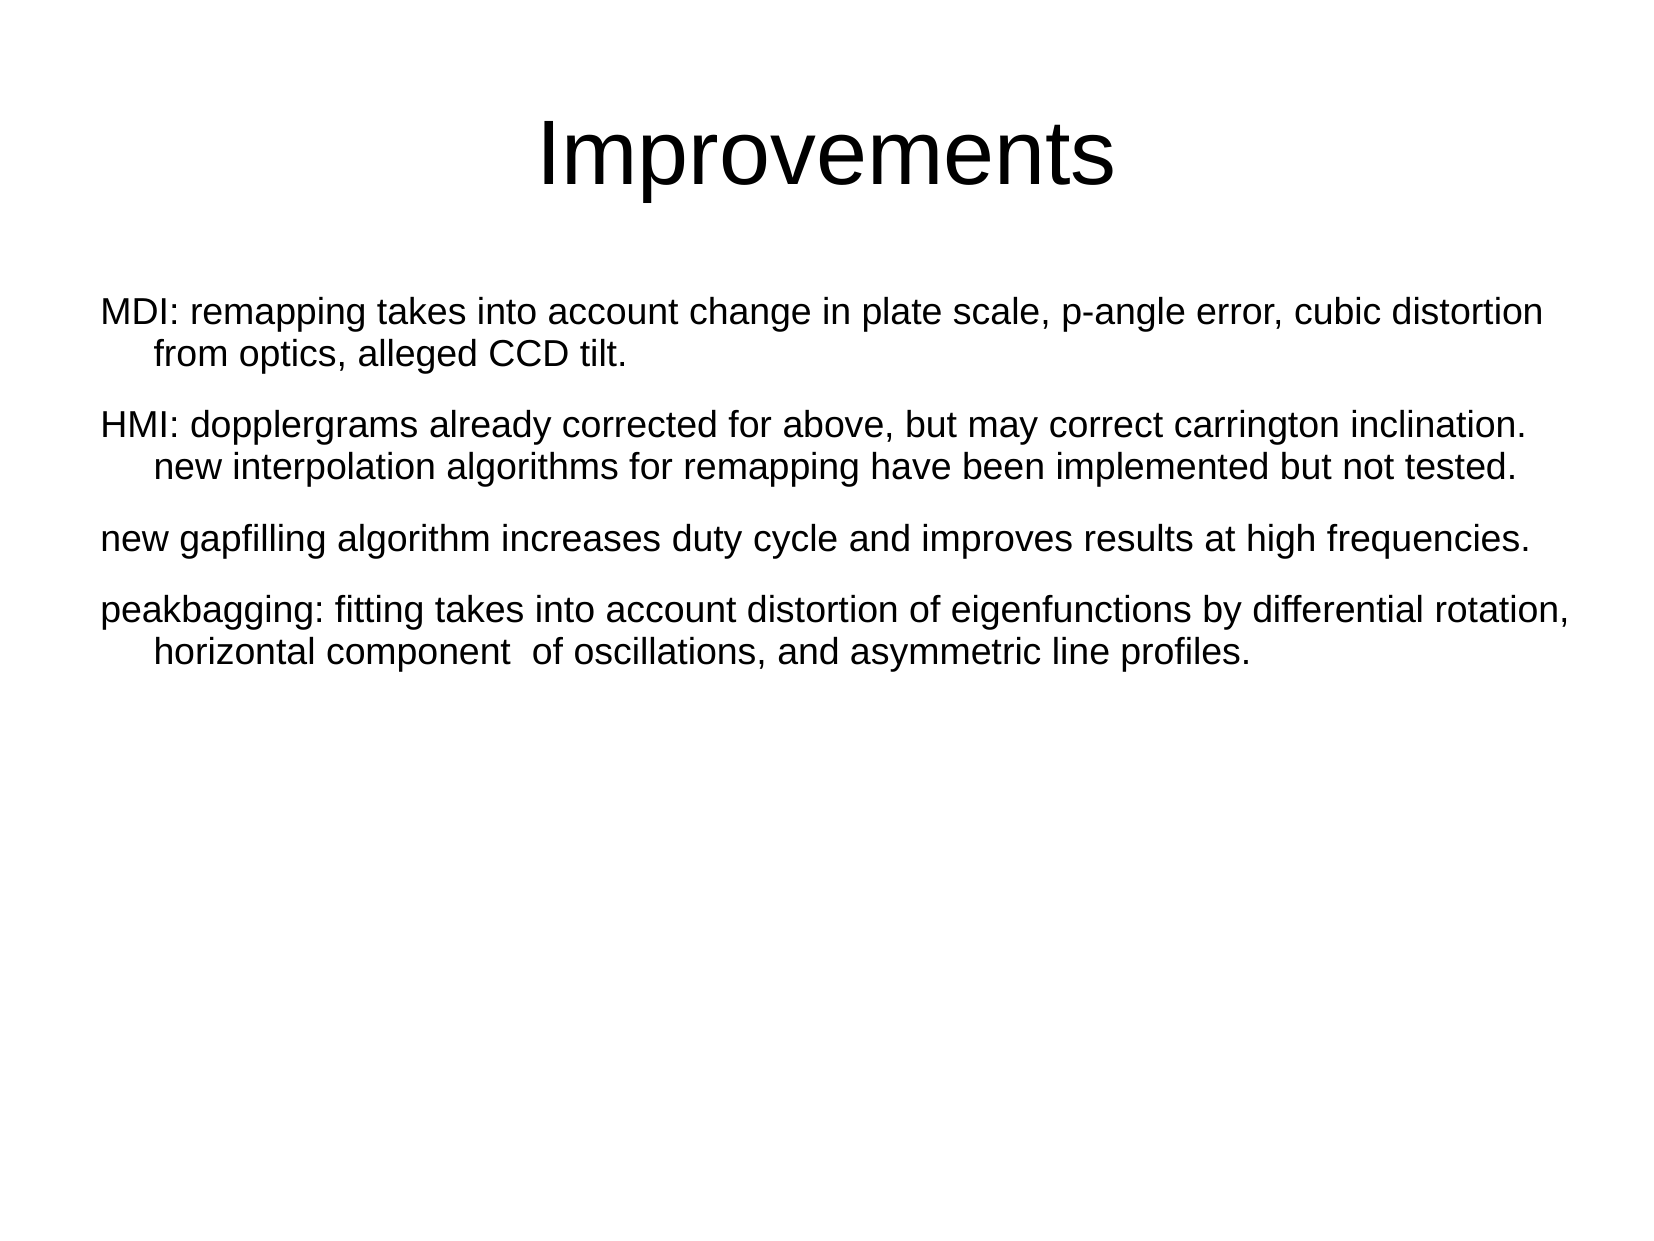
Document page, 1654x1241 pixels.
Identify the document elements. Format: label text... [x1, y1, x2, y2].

list MDI: remapping takes into account change in plate scale, p-angle error, cubic distortion from optics, alleged CCD tilt. HMI: dopplergrams already corrected for above, but may correct carrington inclination. new interpolation algorithms for remapping have been implemented but not tested. new gapfilling algorithm increases duty cycle and improves results at high frequencies. peakbagging: fitting takes into account distortion of eigenfunctions by differential rotation, horizontal component of oscillations, and asymmetric line profiles. [82, 290, 1571, 1094]
title Improvements [82, 56, 1571, 250]
